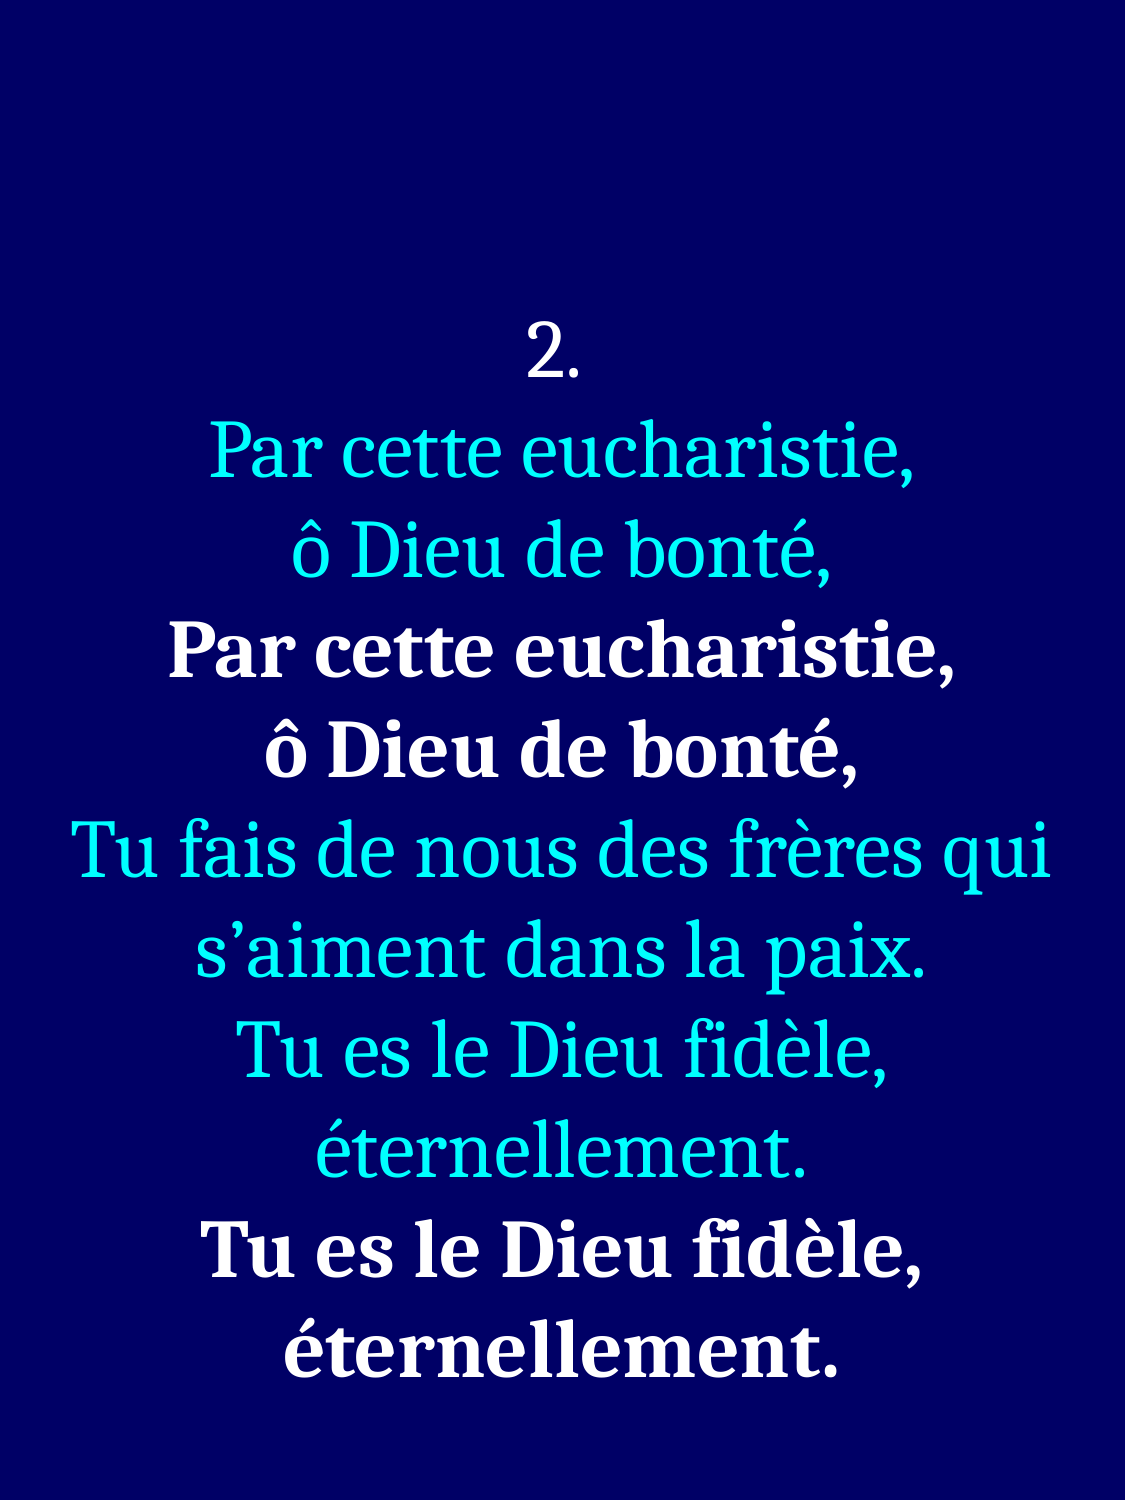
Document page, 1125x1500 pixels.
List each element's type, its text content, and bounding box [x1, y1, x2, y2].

text_box 2. Par cette eucharistie, ô Dieu de bonté, Par cette eucharistie, ô Dieu de bonté, Tu fais de nous des frères qui s’aiment dans la paix. Tu es le Dieu fidèle, éternellement. Tu es le Dieu fidèle, éternellement. [0, 242, 1125, 1416]
